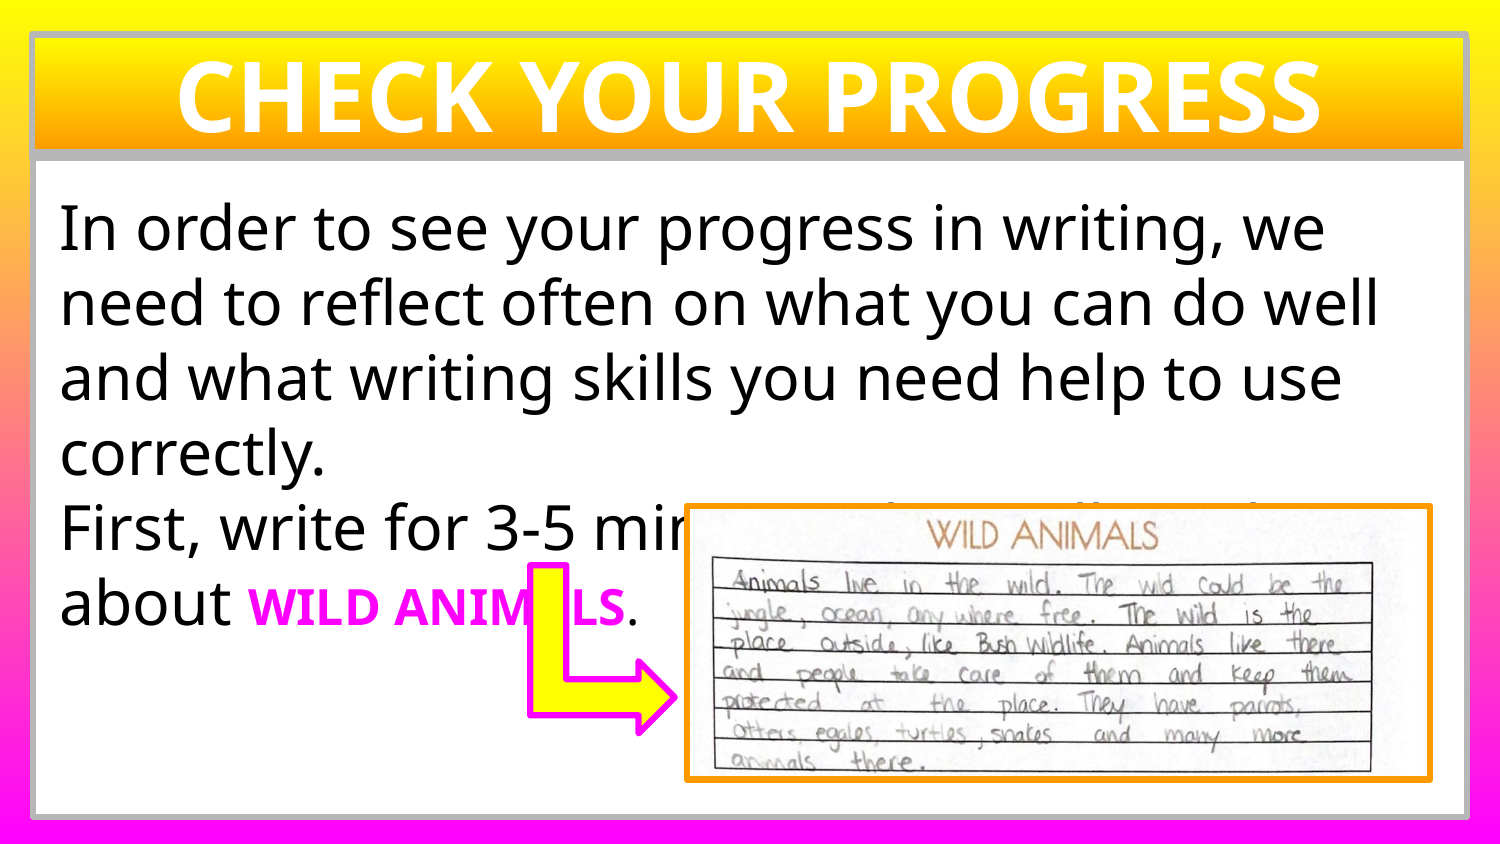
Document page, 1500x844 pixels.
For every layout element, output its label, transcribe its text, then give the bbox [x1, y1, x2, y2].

text_box [32, 40, 1467, 817]
picture [689, 509, 1427, 777]
text_box CHECK YOUR PROGRESS [32, 34, 1466, 153]
text_box In order to see your progress in writing, we need to reflect often on what you can do well and what writing skills you need help to use correctly. First, write for 3-5 minutes about all you know about WILD ANIMALS. [44, 173, 1451, 807]
